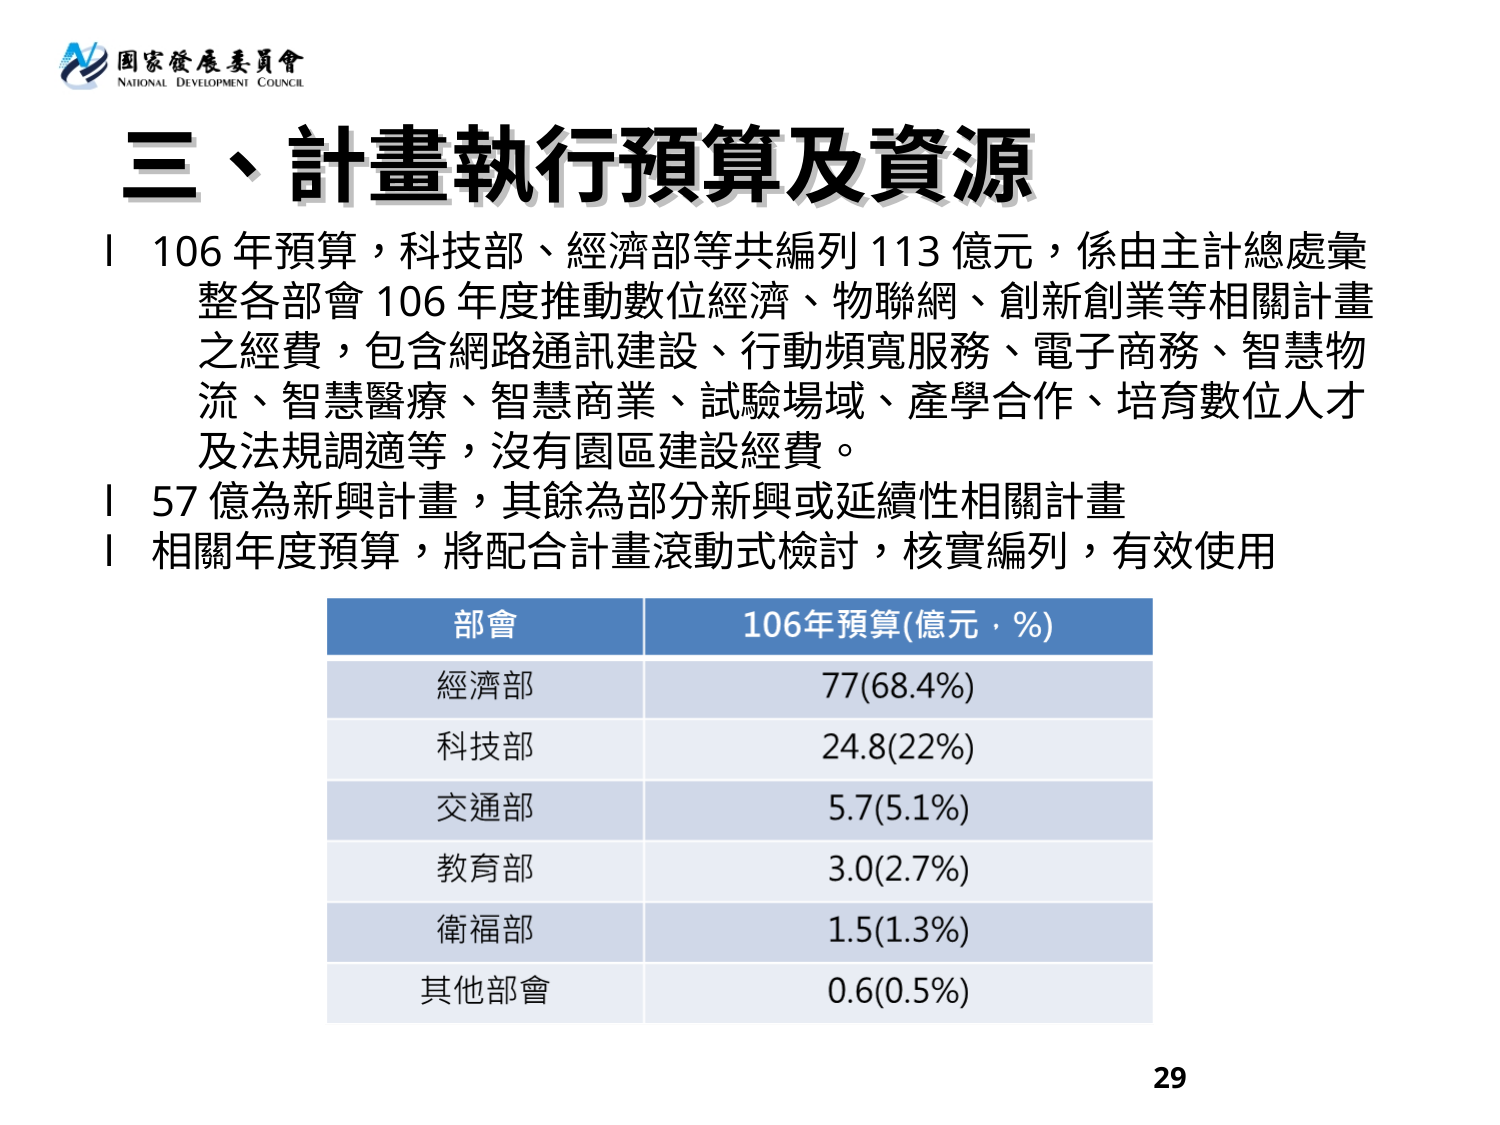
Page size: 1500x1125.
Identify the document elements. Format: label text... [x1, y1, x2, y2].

picture [325, 593, 1154, 1030]
title 三、計畫執行預算及資源 [103, 59, 1397, 217]
text_box 106年預算，科技部、經濟部等共編列113億元，係由主計總處彙整各部會106年度推動數位經濟、物聯網、創新創業等相關計畫之經費，包含網路通訊建設、行動頻寬服務、電子商務、智慧物流、智慧醫療、智慧商業、試驗場域、產學合作、培育數位人才及法規調適等，沒有園區建設經費。 57億為新興計畫，其餘為部分新興或延續性相關計畫 相關年度預算，將配合計畫滾動式檢討，核實編列，有效使用 [89, 217, 1401, 587]
text_box 29 [1138, 1048, 1489, 1109]
